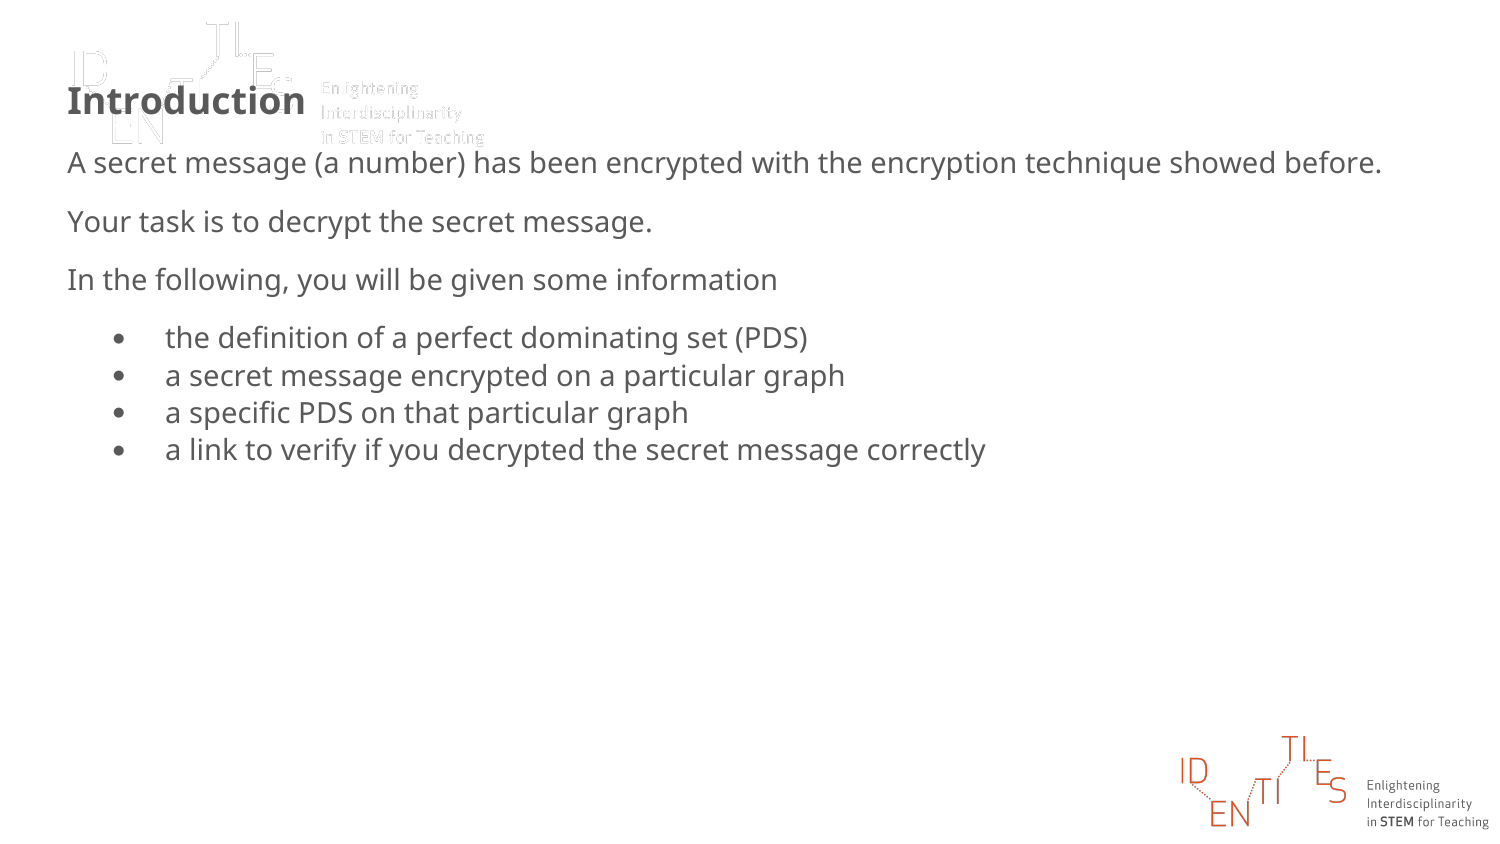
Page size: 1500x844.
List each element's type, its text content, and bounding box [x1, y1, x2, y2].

text_box Introduction A secret message (a number) has been encrypted with the encryption technique showed before. Your task is to decrypt the secret message. In the following, you will be given some information the definition of a perfect dominating set (PDS) a secret message encrypted on a particular graph a specific PDS on that particular graph a link to verify if you decrypted the secret message correctly [52, 65, 1448, 699]
picture [1181, 733, 1489, 832]
picture [71, 18, 485, 65]
